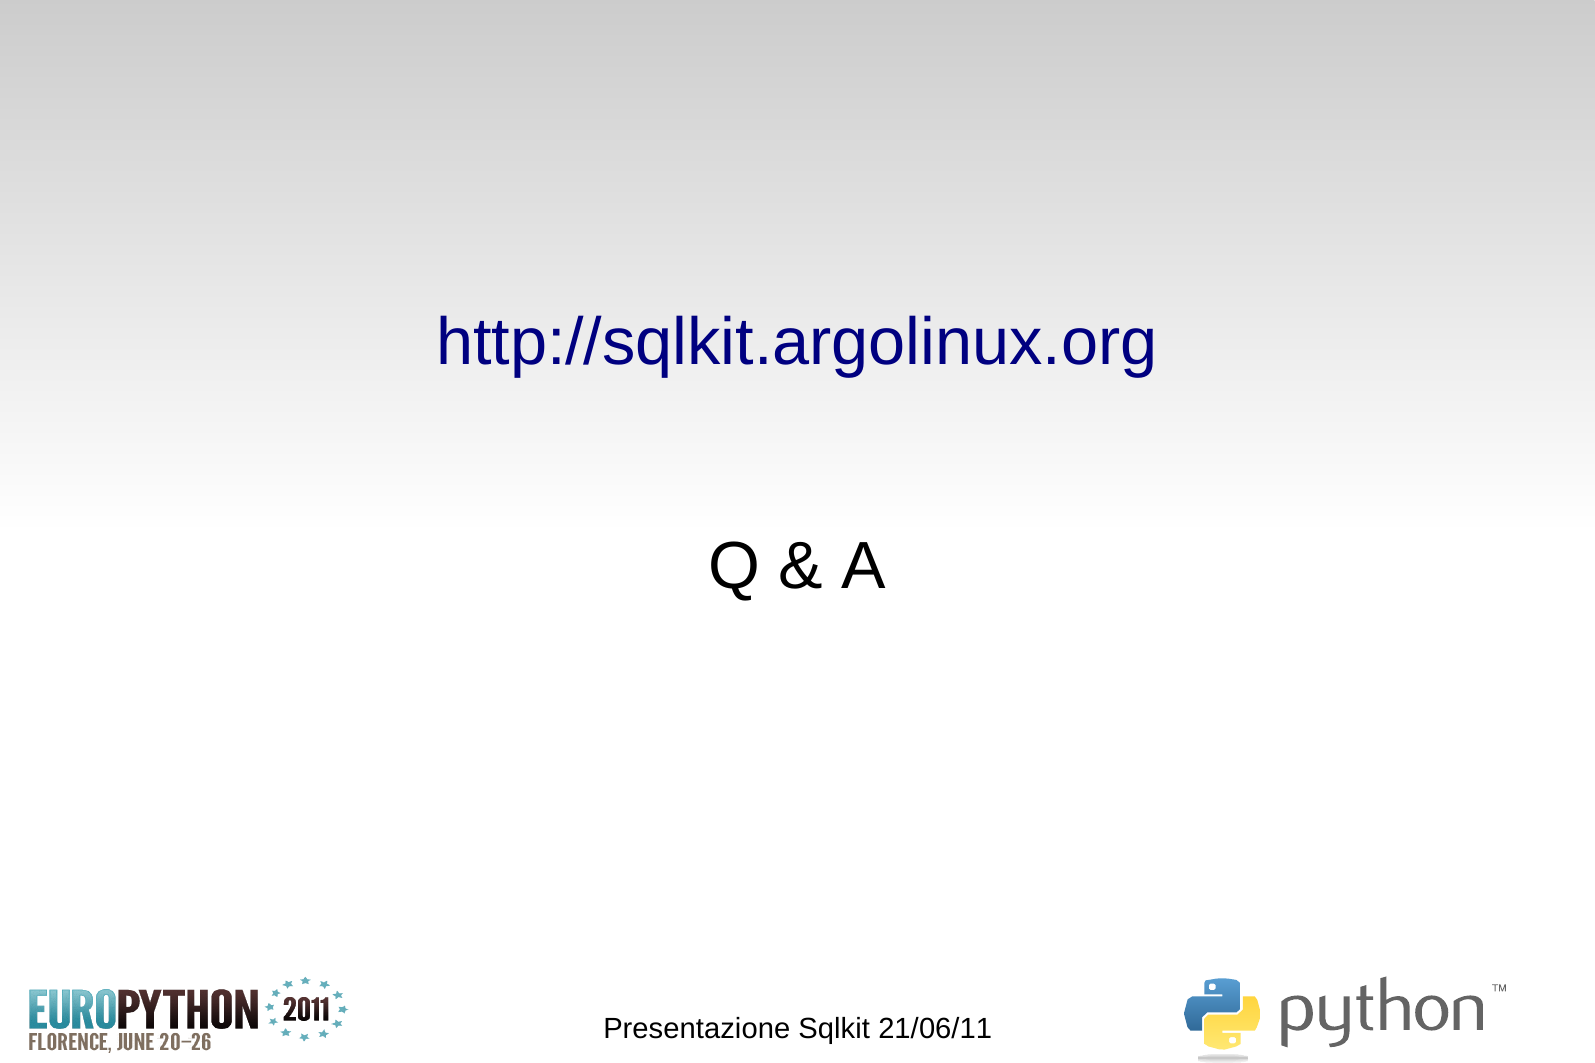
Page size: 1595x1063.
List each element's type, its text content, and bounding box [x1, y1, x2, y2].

subtitle http://sqlkit.argolinux.org Q & A [79, 49, 1515, 948]
picture [29, 974, 355, 1058]
